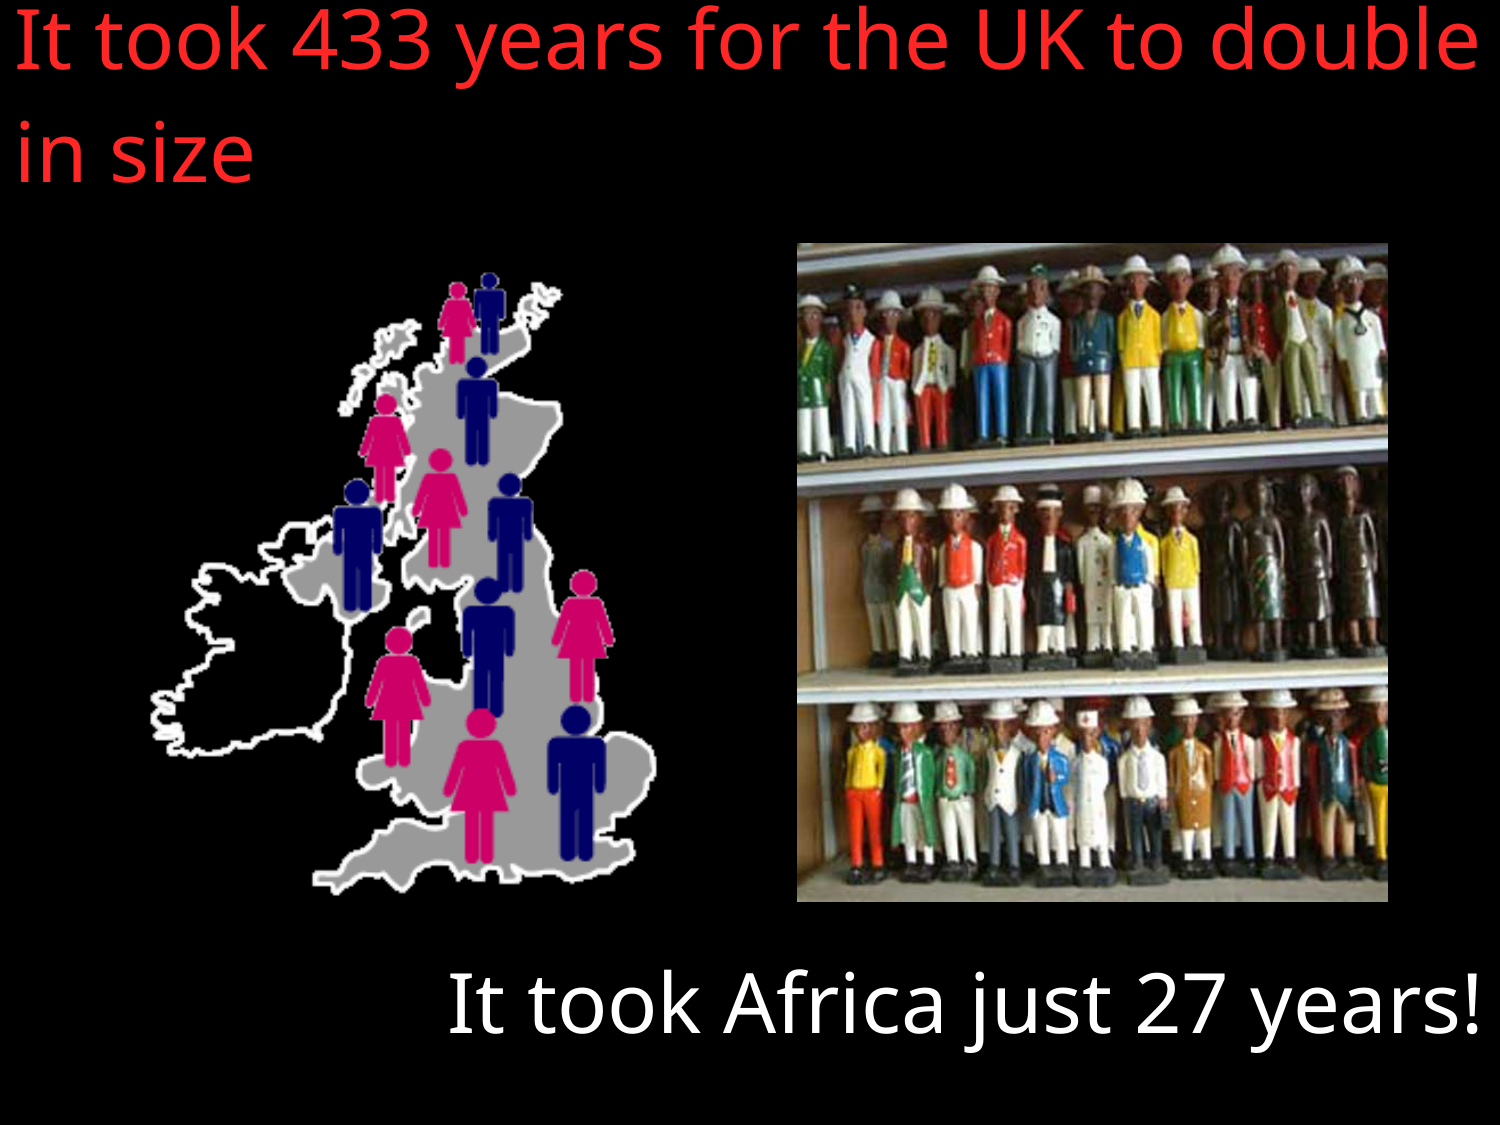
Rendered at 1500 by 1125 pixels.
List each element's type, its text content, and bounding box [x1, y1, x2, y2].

title It took 433 years for the UK to double in size [0, 0, 1500, 188]
picture [76, 219, 771, 953]
picture [797, 243, 1388, 902]
text_box It took Africa just 27 years! [149, 937, 1500, 1125]
